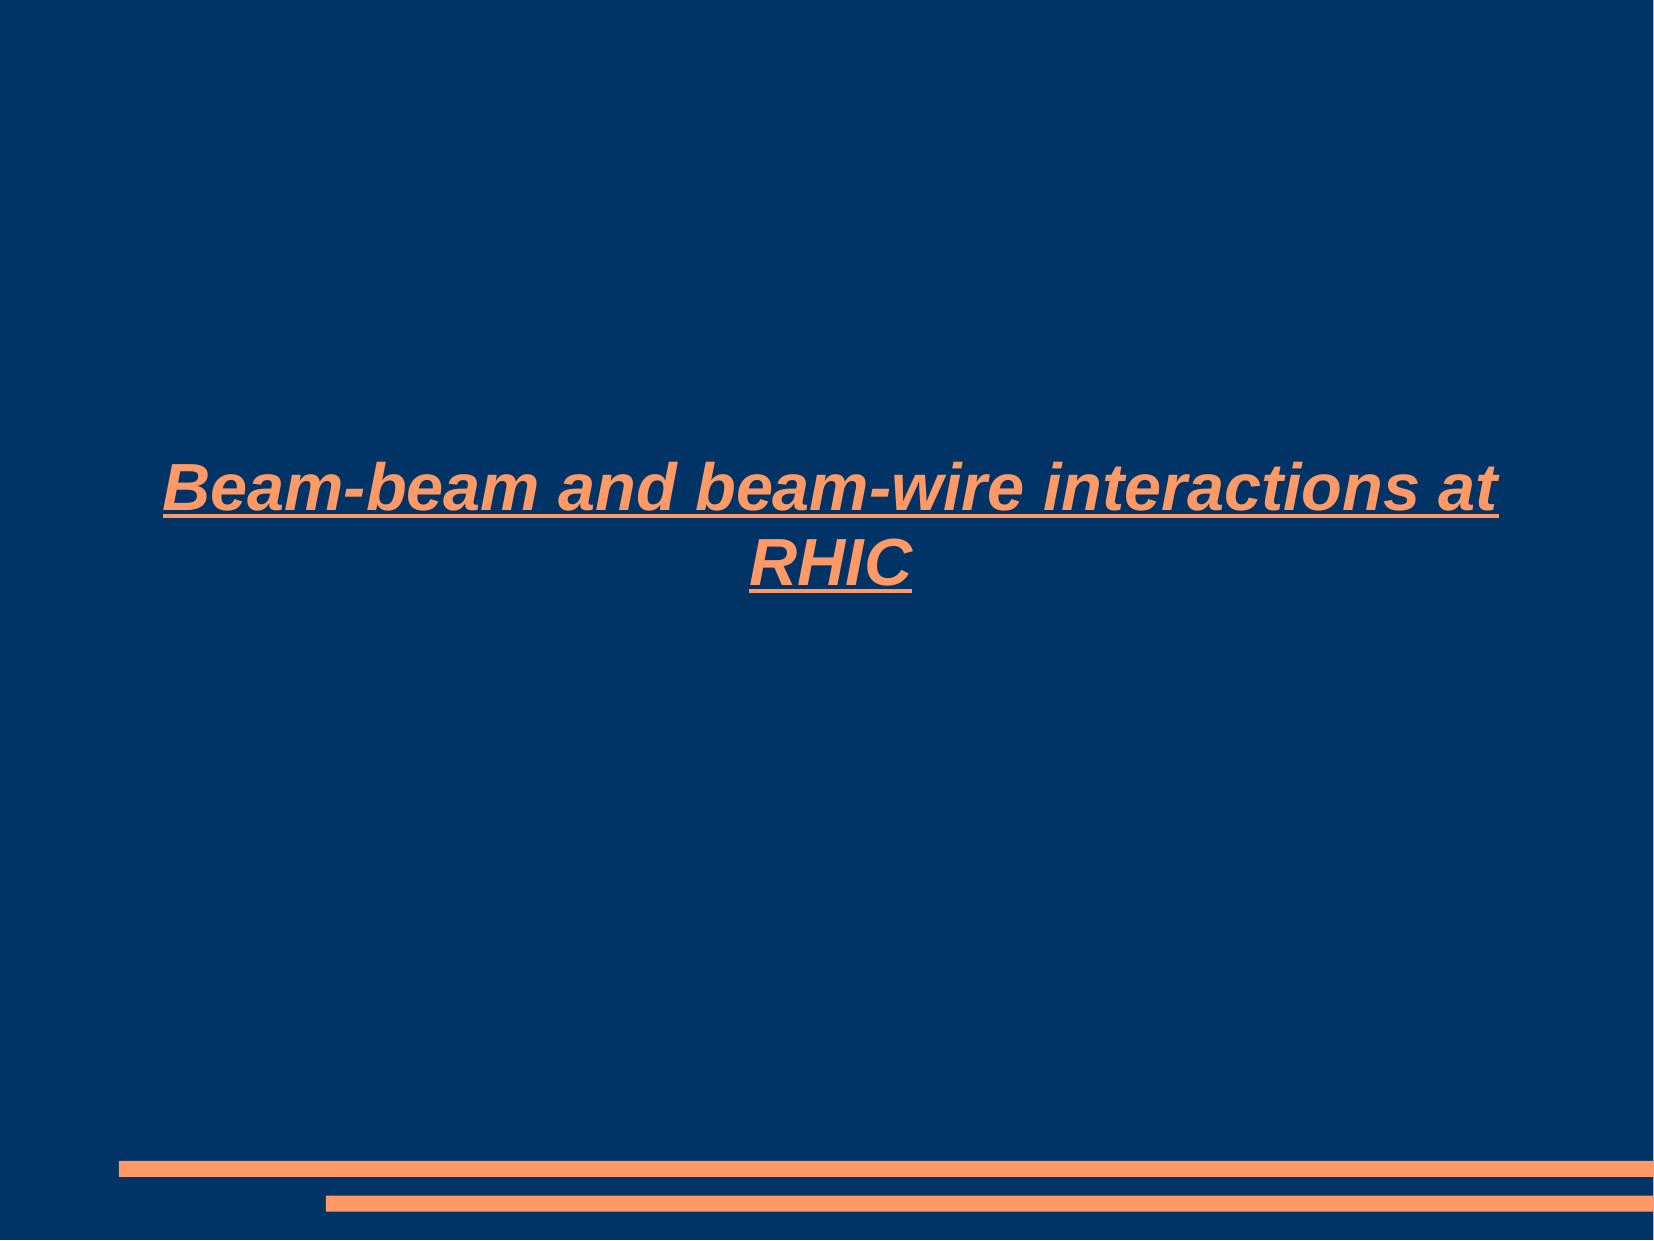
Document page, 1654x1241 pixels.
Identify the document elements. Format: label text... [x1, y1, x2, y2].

title Beam-beam and beam-wire interactions at RHIC [86, 450, 1576, 600]
